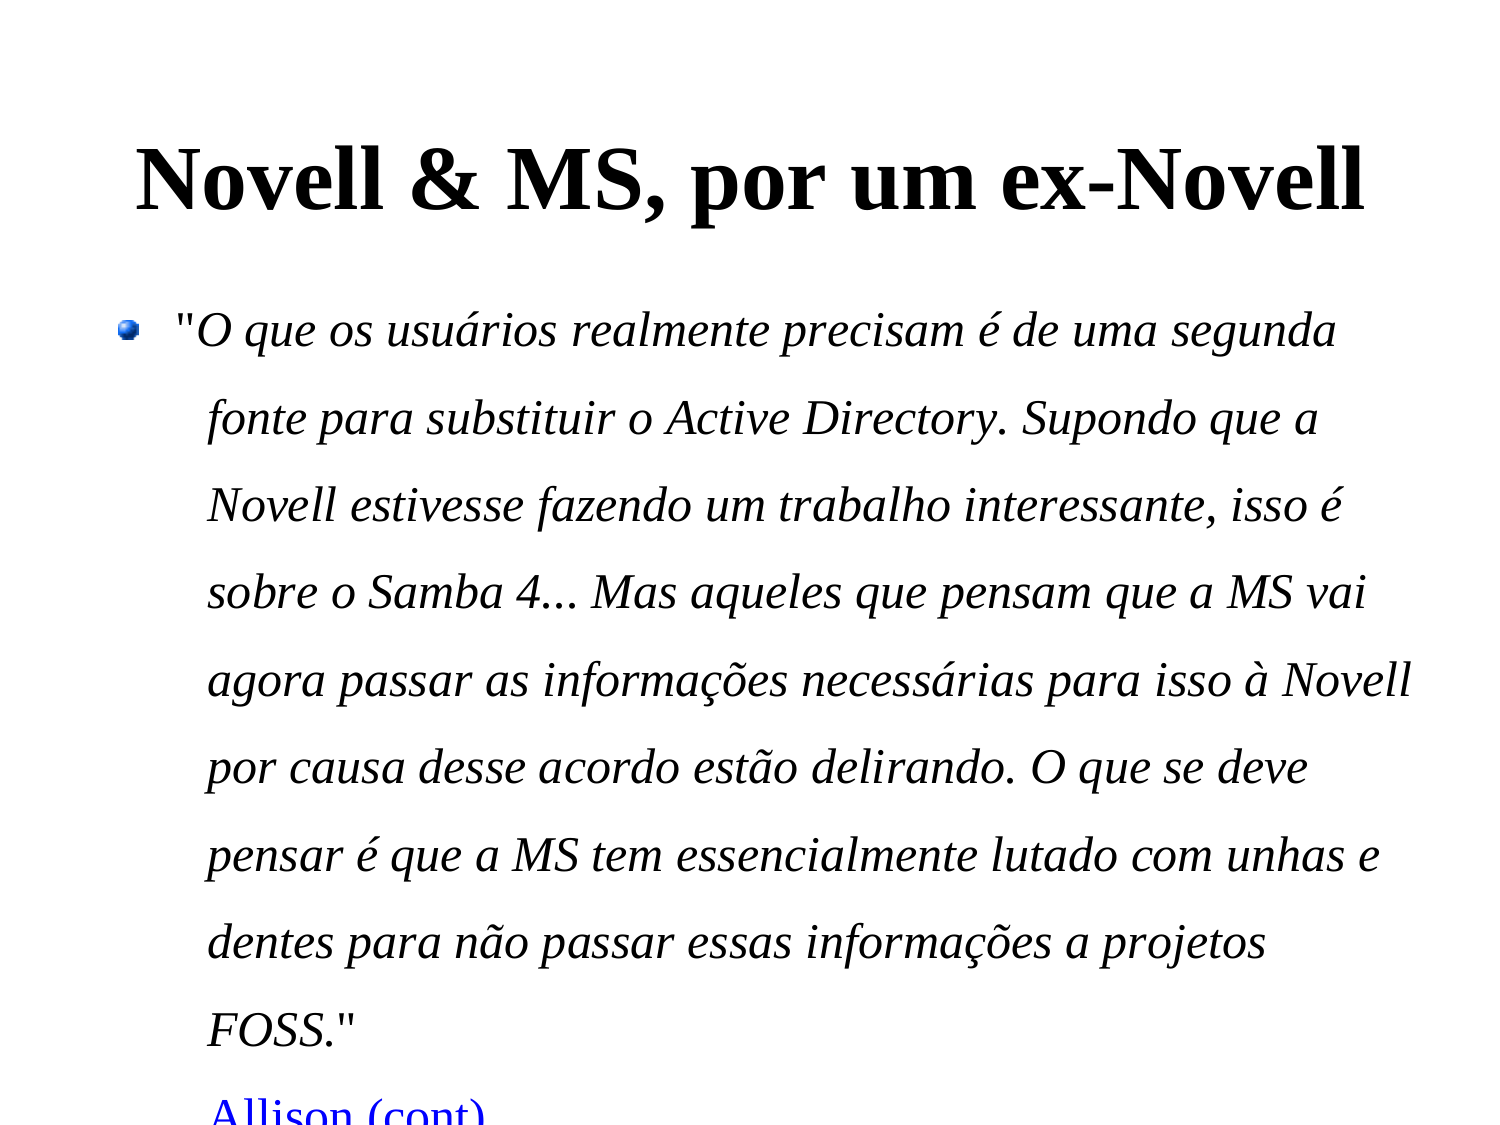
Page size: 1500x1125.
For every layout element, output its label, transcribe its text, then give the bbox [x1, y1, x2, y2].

title Novell & MS, por um ex-Novell [87, 52, 1416, 307]
text_box "O que os usuários realmente precisam é de uma segunda fonte para substituir o Active Directory. Supondo que a Novell estivesse fazendo um trabalho interessante, isso é sobre o Samba 4... Mas aqueles que pensam que a MS vai agora passar as informações necessárias para isso à Novell por causa desse acordo estão delirando. O que se deve pensar é que a MS tem essencialmente lutado com unhas e dentes para não passar essas informações a projetos FOSS." Allison (cont) [103, 262, 1430, 1065]
